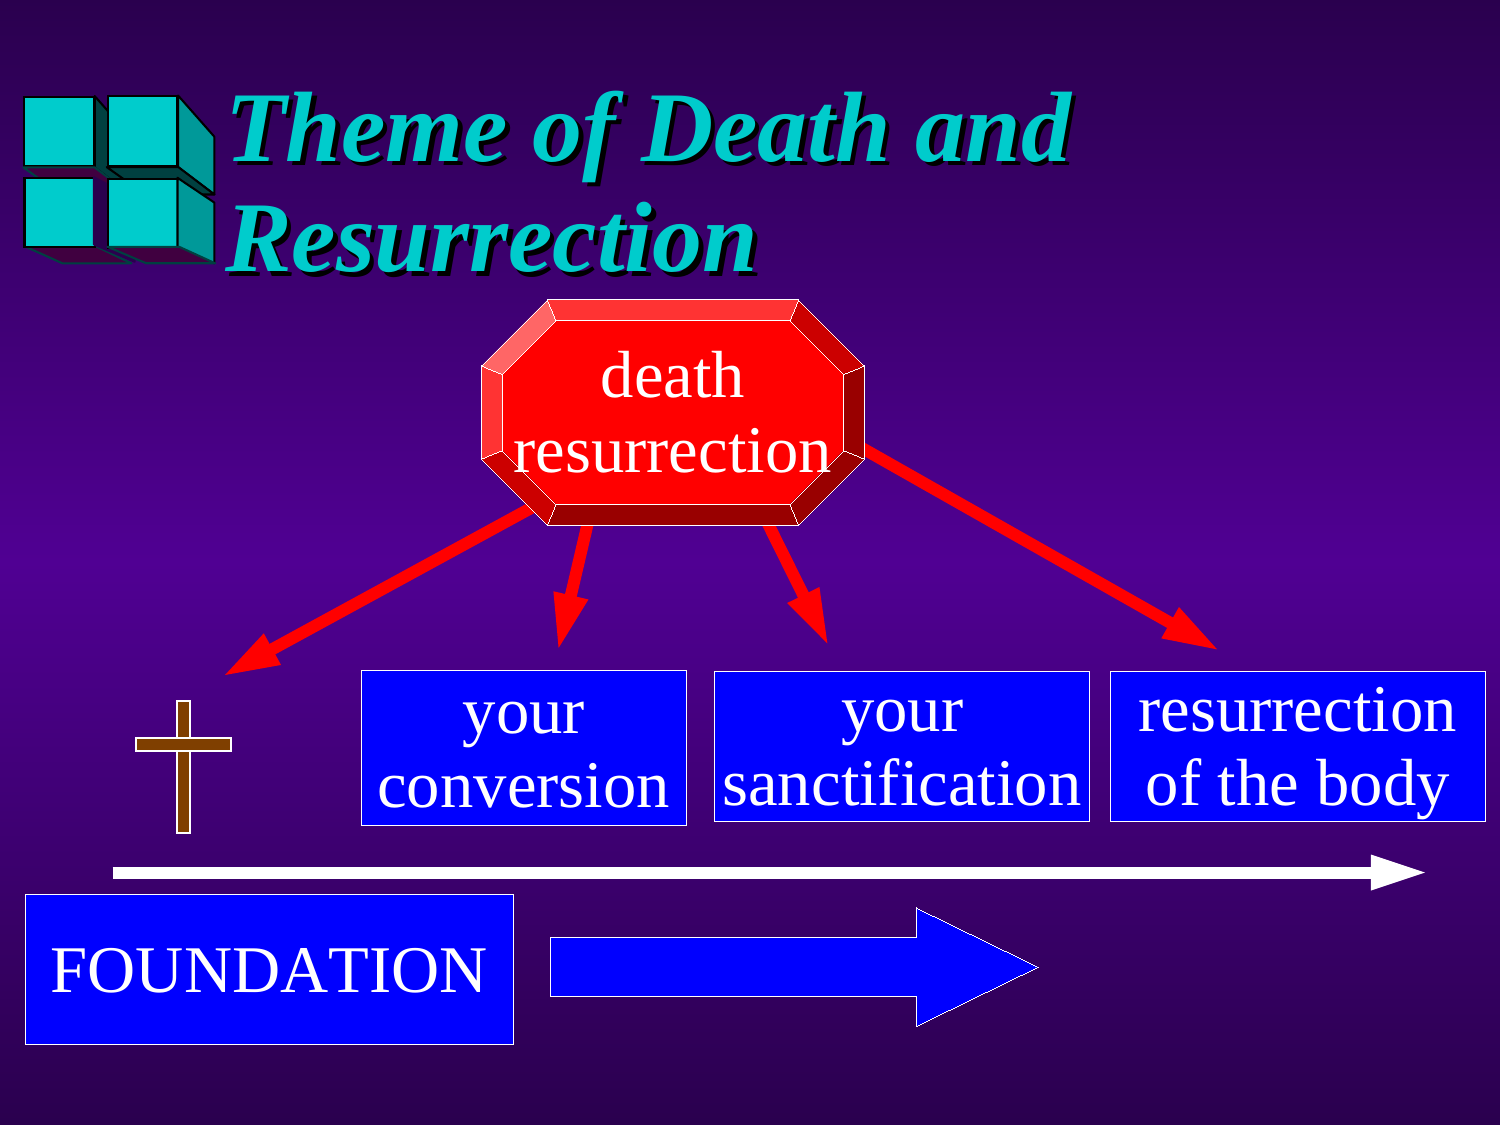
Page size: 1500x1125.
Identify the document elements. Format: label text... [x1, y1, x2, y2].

text_box your sanctification [714, 671, 1090, 822]
text_box death resurrection [503, 321, 843, 504]
text_box your conversion [361, 670, 687, 826]
text_box resurrection of the body [1110, 671, 1486, 822]
text_box [550, 907, 1039, 1027]
text_box [136, 700, 231, 834]
title Theme of Death and Resurrection [224, 62, 1388, 303]
text_box FOUNDATION [25, 894, 514, 1045]
